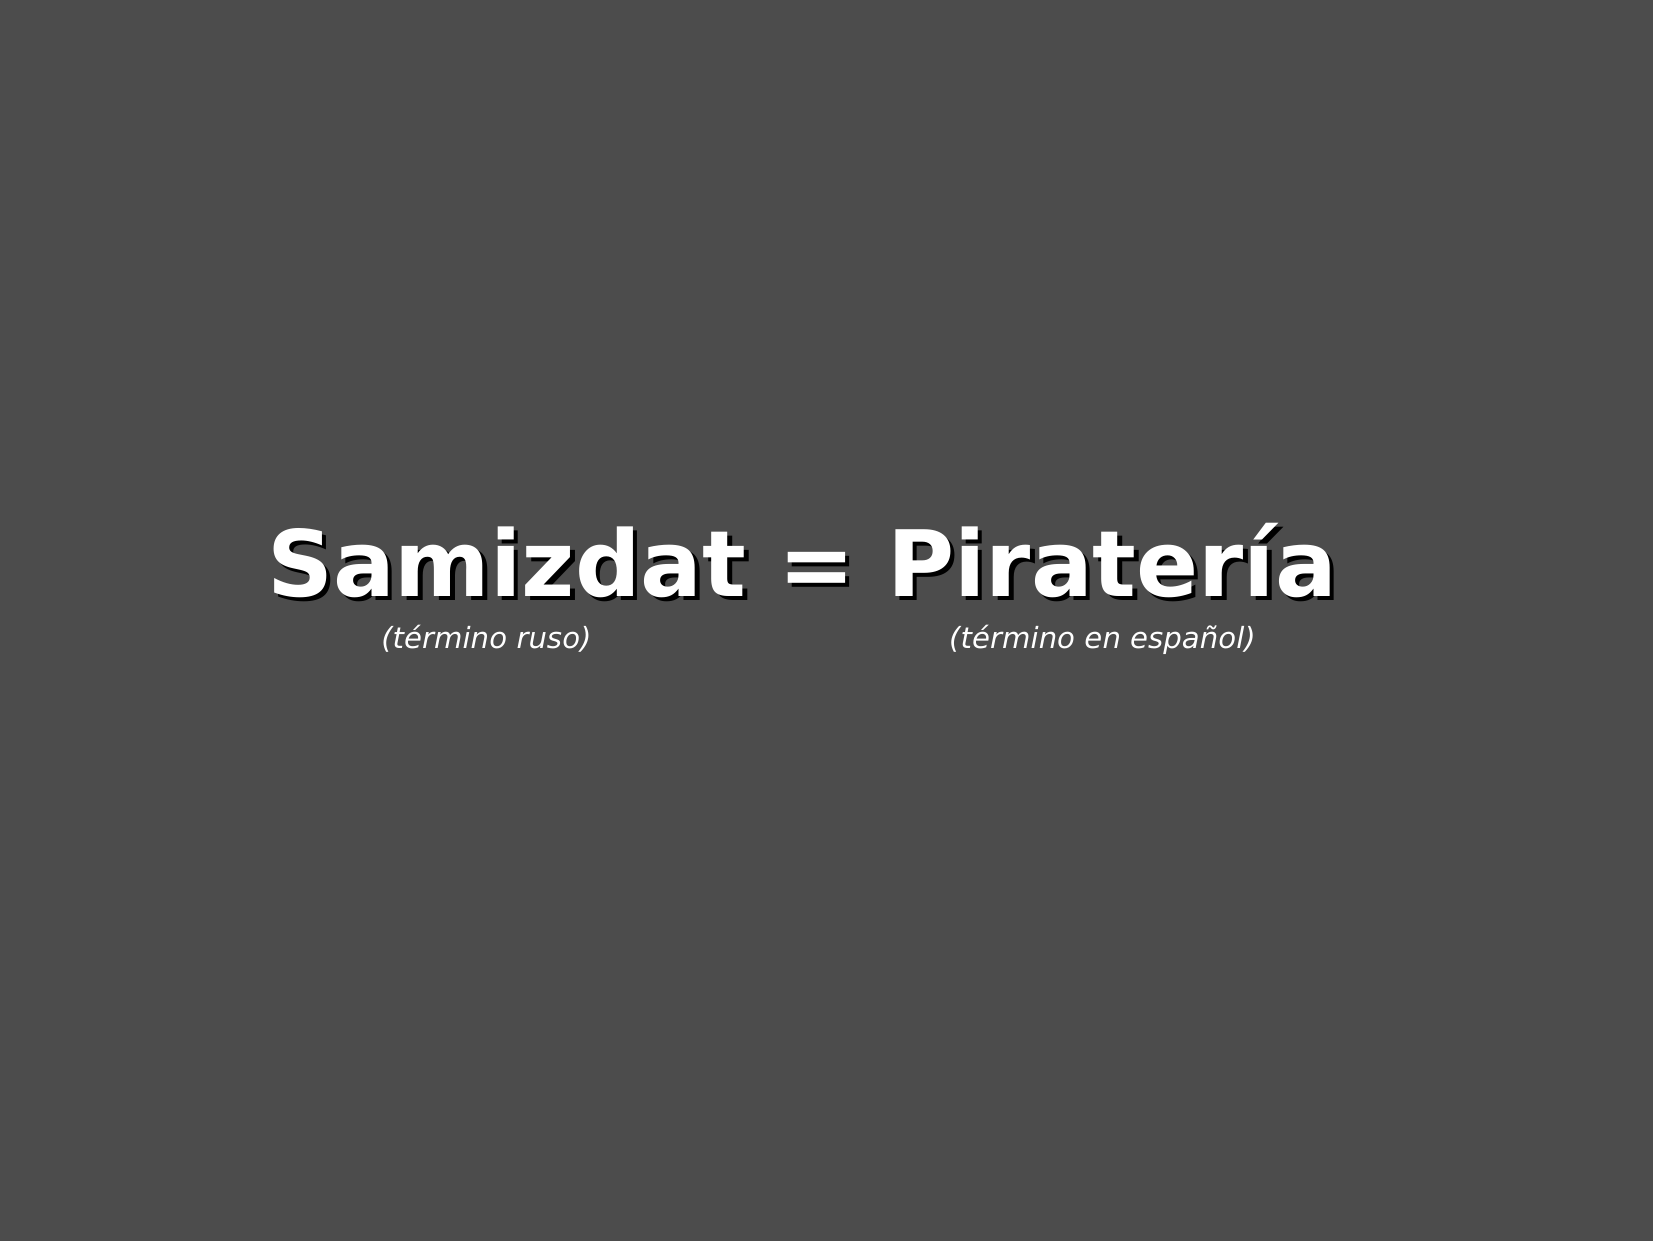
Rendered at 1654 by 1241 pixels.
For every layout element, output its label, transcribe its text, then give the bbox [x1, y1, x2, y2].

title Samizdat = Piratería (término ruso) (término en español) [75, 487, 1563, 680]
